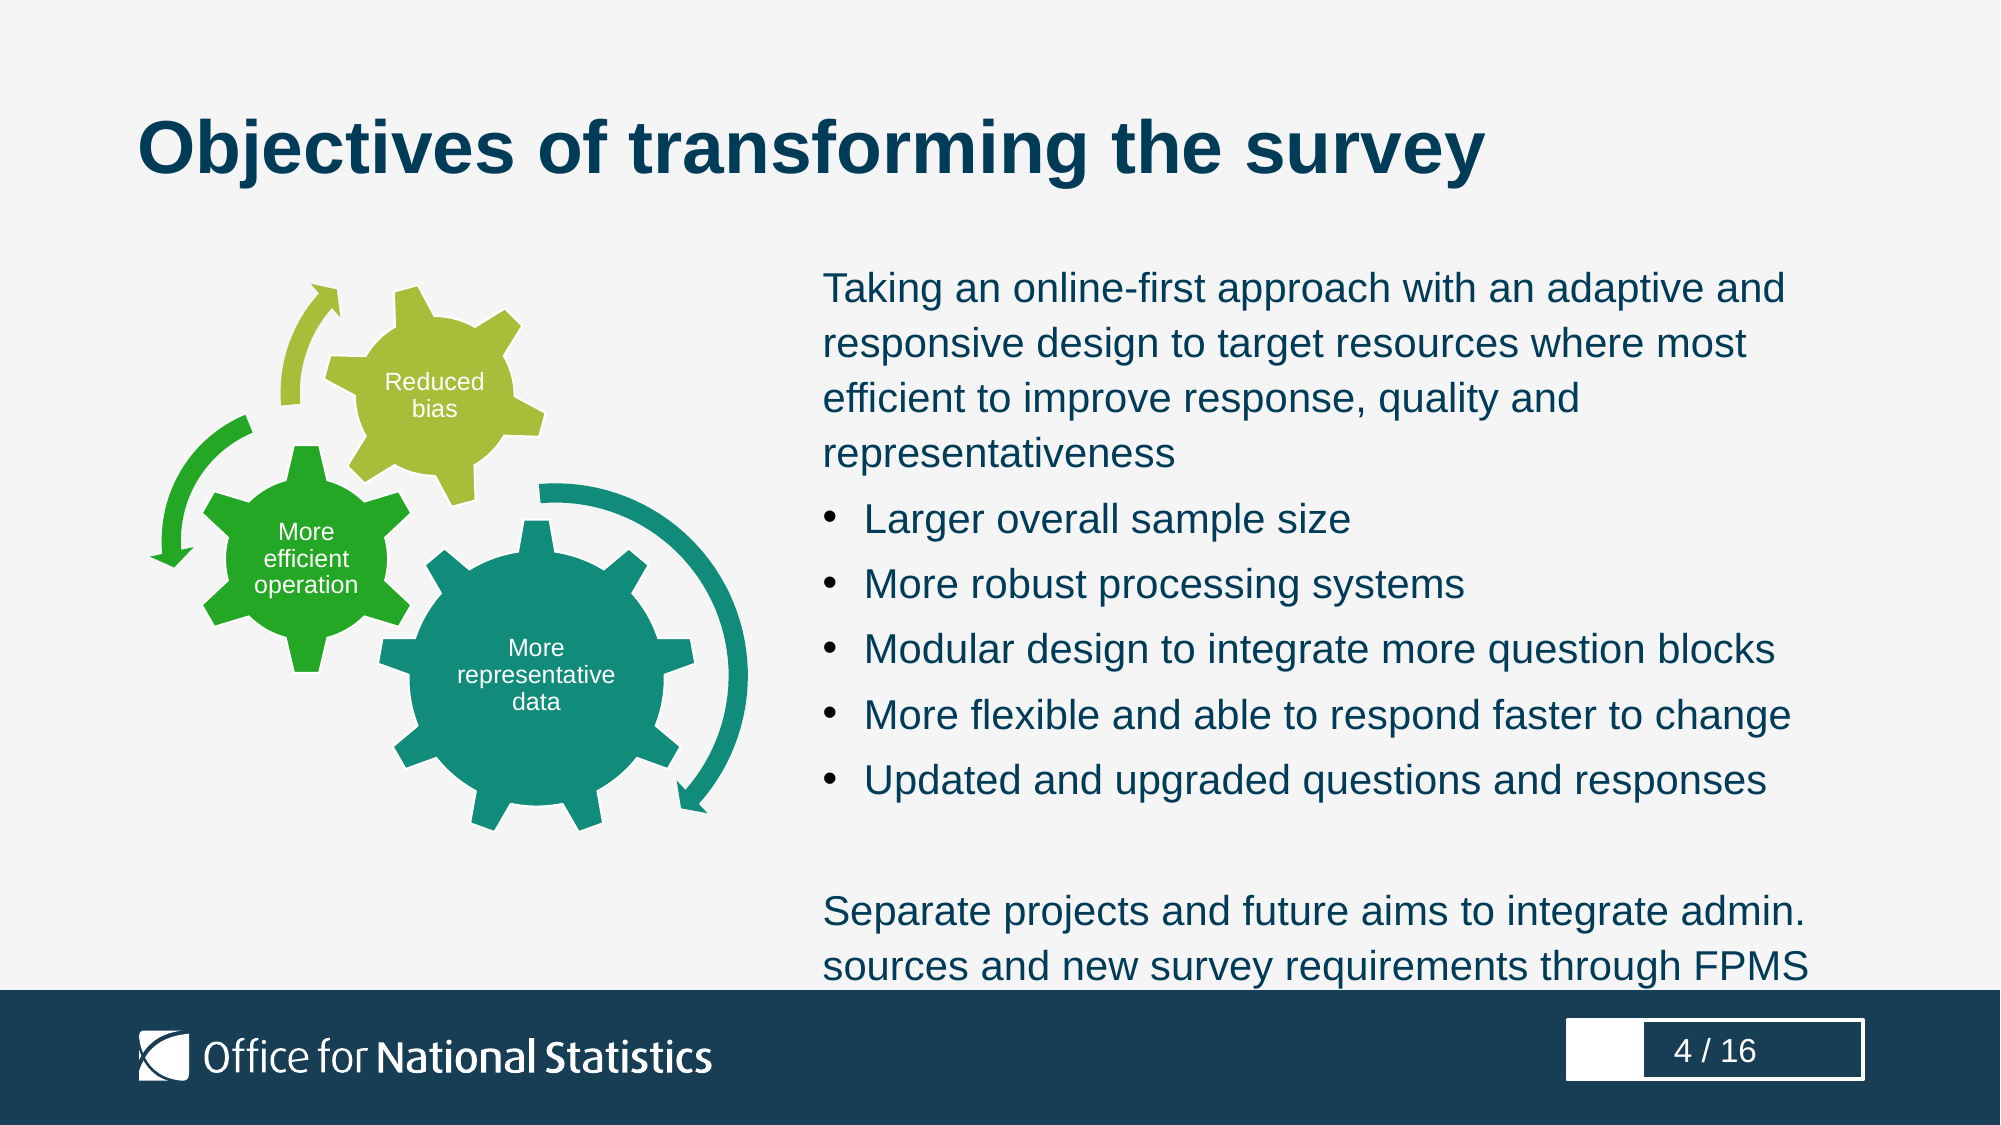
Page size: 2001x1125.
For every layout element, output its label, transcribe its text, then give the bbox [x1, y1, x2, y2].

text_box More efficient operation [201, 445, 412, 673]
text_box Reduced bias [323, 285, 546, 507]
text_box [149, 414, 253, 568]
title Objectives of transforming the survey [137, 105, 1863, 192]
text_box 4 / 16 [1568, 1020, 1863, 1079]
text_box More representative data [377, 519, 696, 833]
text_box [538, 483, 748, 814]
text_box [280, 283, 341, 406]
text_box Taking an online-first approach with an adaptive and responsive design to target resources where most efficient to improve response, quality and representativeness Larger overall sample size More robust processing systems Modular design to integrate more question blocks More flexible and able to respond faster to change Updated and upgraded questions and responses Separate projects and future aims to integrate admin. sources and new survey requirements through FPMS [822, 256, 1899, 937]
